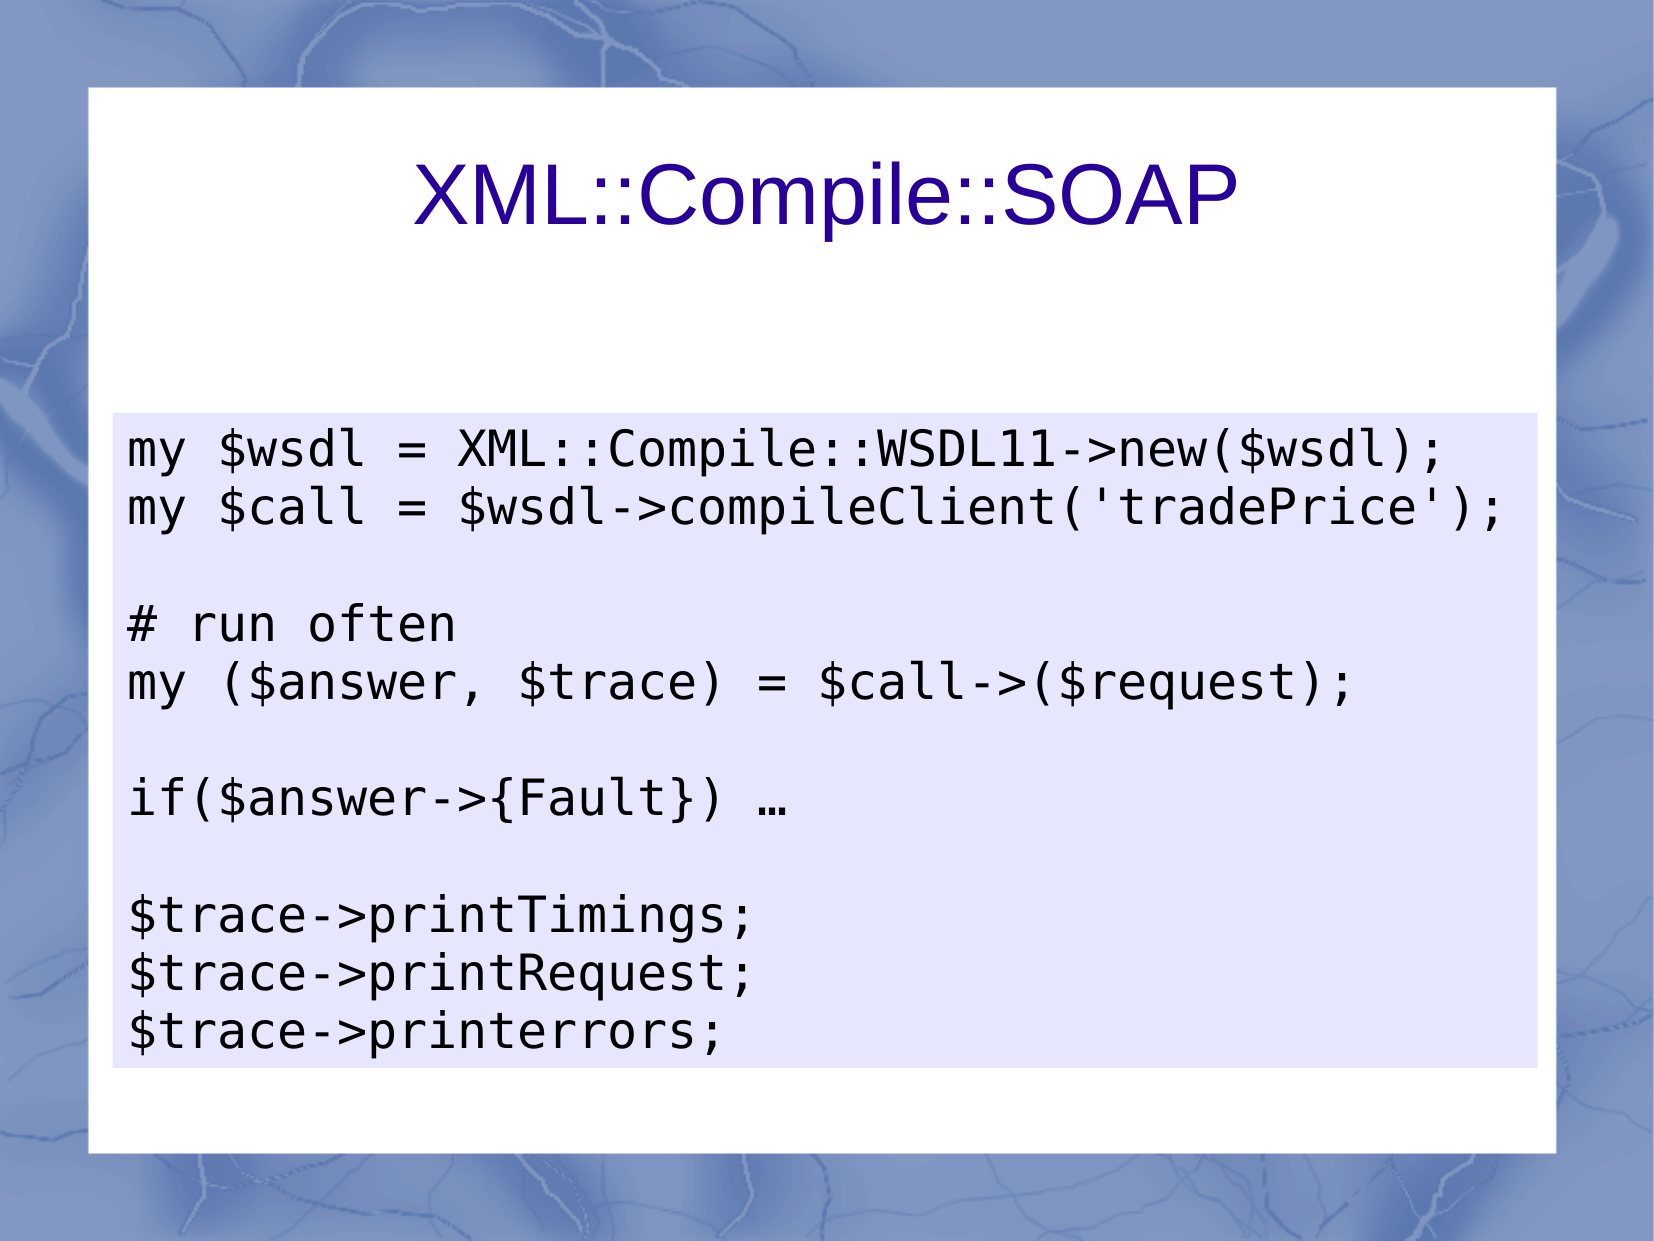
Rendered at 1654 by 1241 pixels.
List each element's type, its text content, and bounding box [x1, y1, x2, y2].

text_box my $wsdl = XML::Compile::WSDL11->new($wsdl); my $call = $wsdl->compileClient('tradePrice'); # run often my ($answer, $trace) = $call->($request); if($answer->{Fault}) … $trace->printTimings; $trace->printRequest; $trace->printerrors; [112, 412, 1538, 1068]
picture [0, 0, 1654, 1241]
title XML::Compile::SOAP [118, 90, 1536, 298]
